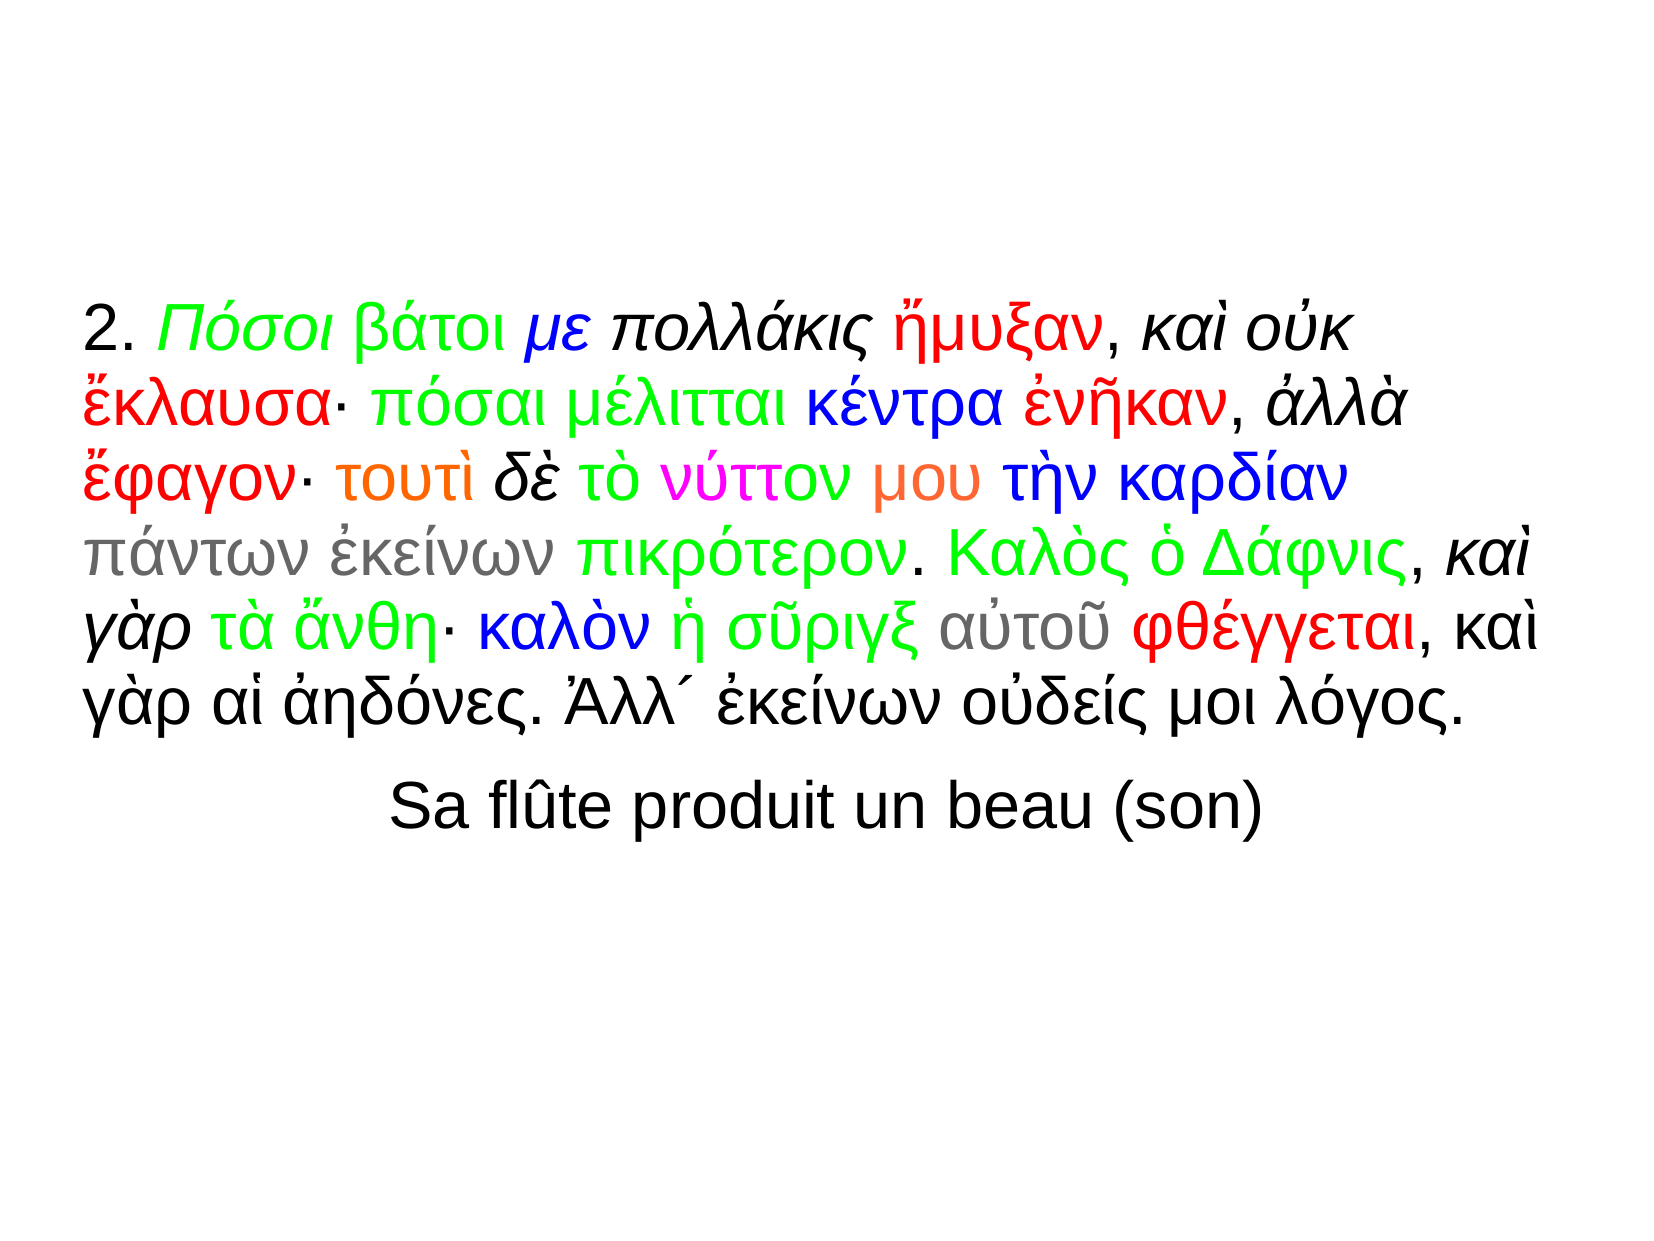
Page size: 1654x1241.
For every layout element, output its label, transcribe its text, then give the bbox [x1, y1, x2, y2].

list 2. Πόσοι βάτοι με πολλάκις ἤμυξαν, καὶ οὐκ ἔκλαυσα· πόσαι μέλιτται κέντρα ἐνῆκαν, ἀλλὰ ἔφαγον· τουτὶ δὲ τὸ νύττον μου τὴν καρδίαν πάντων ἐκείνων πικρότερον. Καλὸς ὁ Δάφνις, καὶ γὰρ τὰ ἄνθη· καλὸν ἡ σῦριγξ αὐτοῦ φθέγγεται, καὶ γὰρ αἱ ἀηδόνες. Ἀλλ´ ἐκείνων οὐδείς μοι λόγος. Sa flûte produit un beau (son) [82, 290, 1571, 1109]
